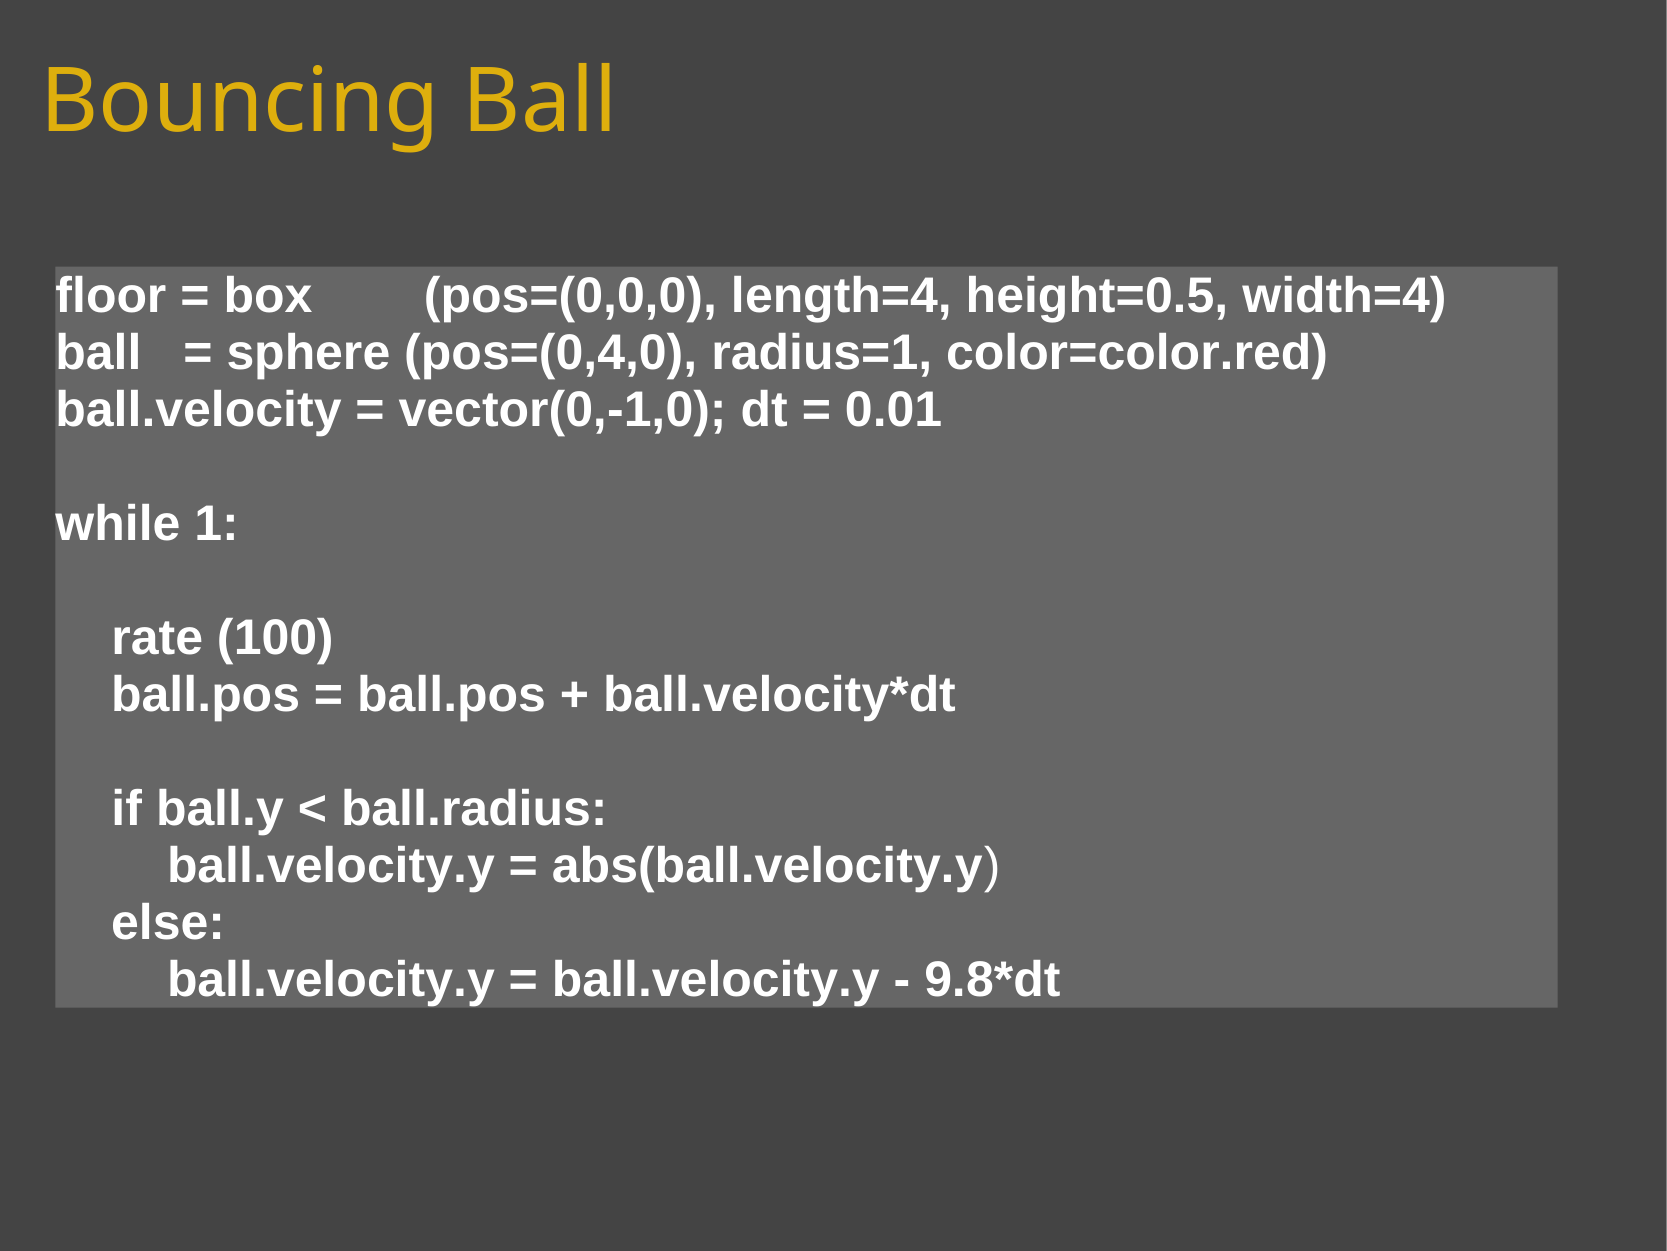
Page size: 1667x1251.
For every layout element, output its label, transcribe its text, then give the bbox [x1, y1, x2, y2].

text_box floor = box (pos=(0,0,0), length=4, height=0.5, width=4) ball = sphere (pos=(0,4,0), radius=1, color=color.red) ball.velocity = vector(0,-1,0); dt = 0.01 while 1: rate (100) ball.pos = ball.pos + ball.velocity*dt if ball.y < ball.radius: ball.velocity.y = abs(ball.velocity.y) else: ball.velocity.y = ball.velocity.y - 9.8*dt [55, 266, 1558, 1008]
title Bouncing Ball [40, 50, 1627, 201]
picture [0, 0, 1667, 1251]
